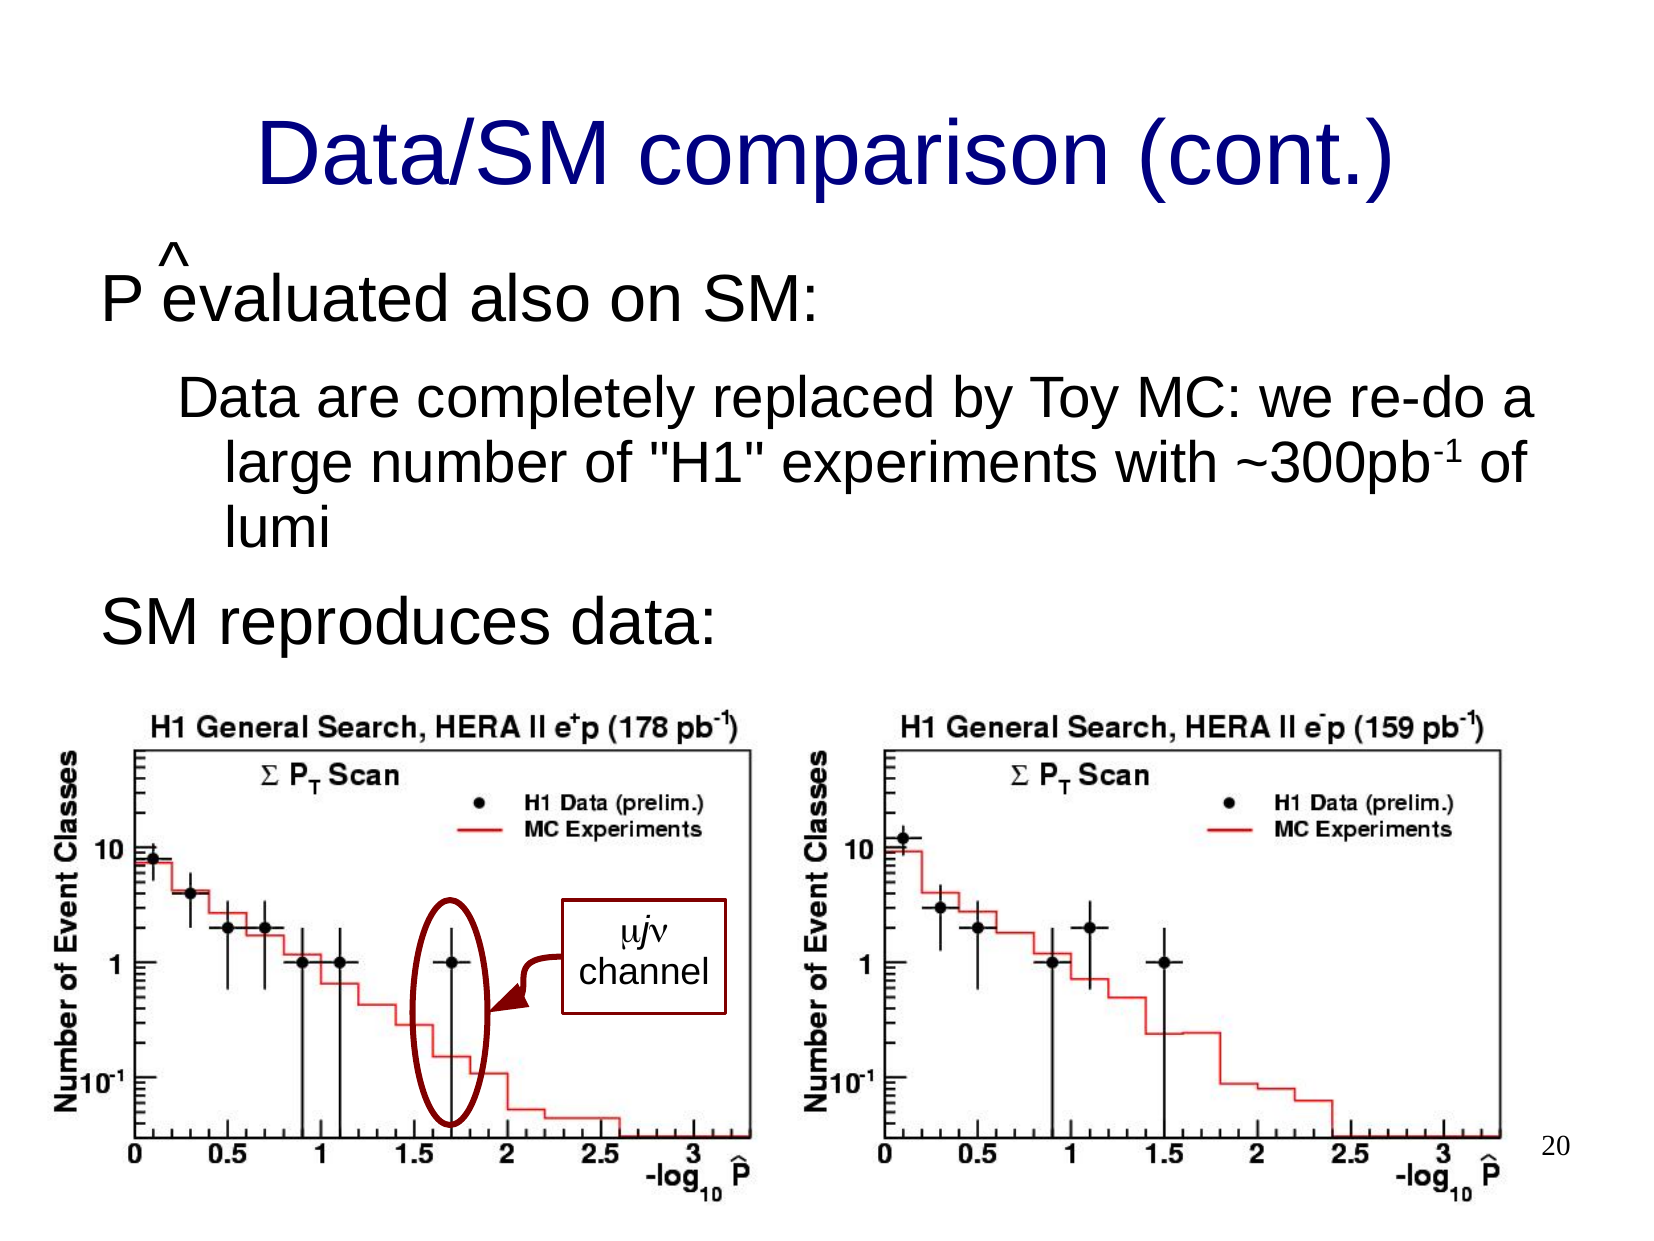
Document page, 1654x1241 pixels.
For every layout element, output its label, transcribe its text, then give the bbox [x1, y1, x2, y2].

picture [37, 698, 1538, 1228]
title Data/SM comparison (cont.) [82, 49, 1571, 257]
text_box mjn channel [562, 900, 726, 1014]
text_box ^ [144, 221, 205, 319]
list P evaluated also on SM: Data are completely replaced by Toy MC: we re-do a large number of "H1" experiments with ~300pb-1 of lumi SM reproduces data: [82, 260, 1571, 1080]
